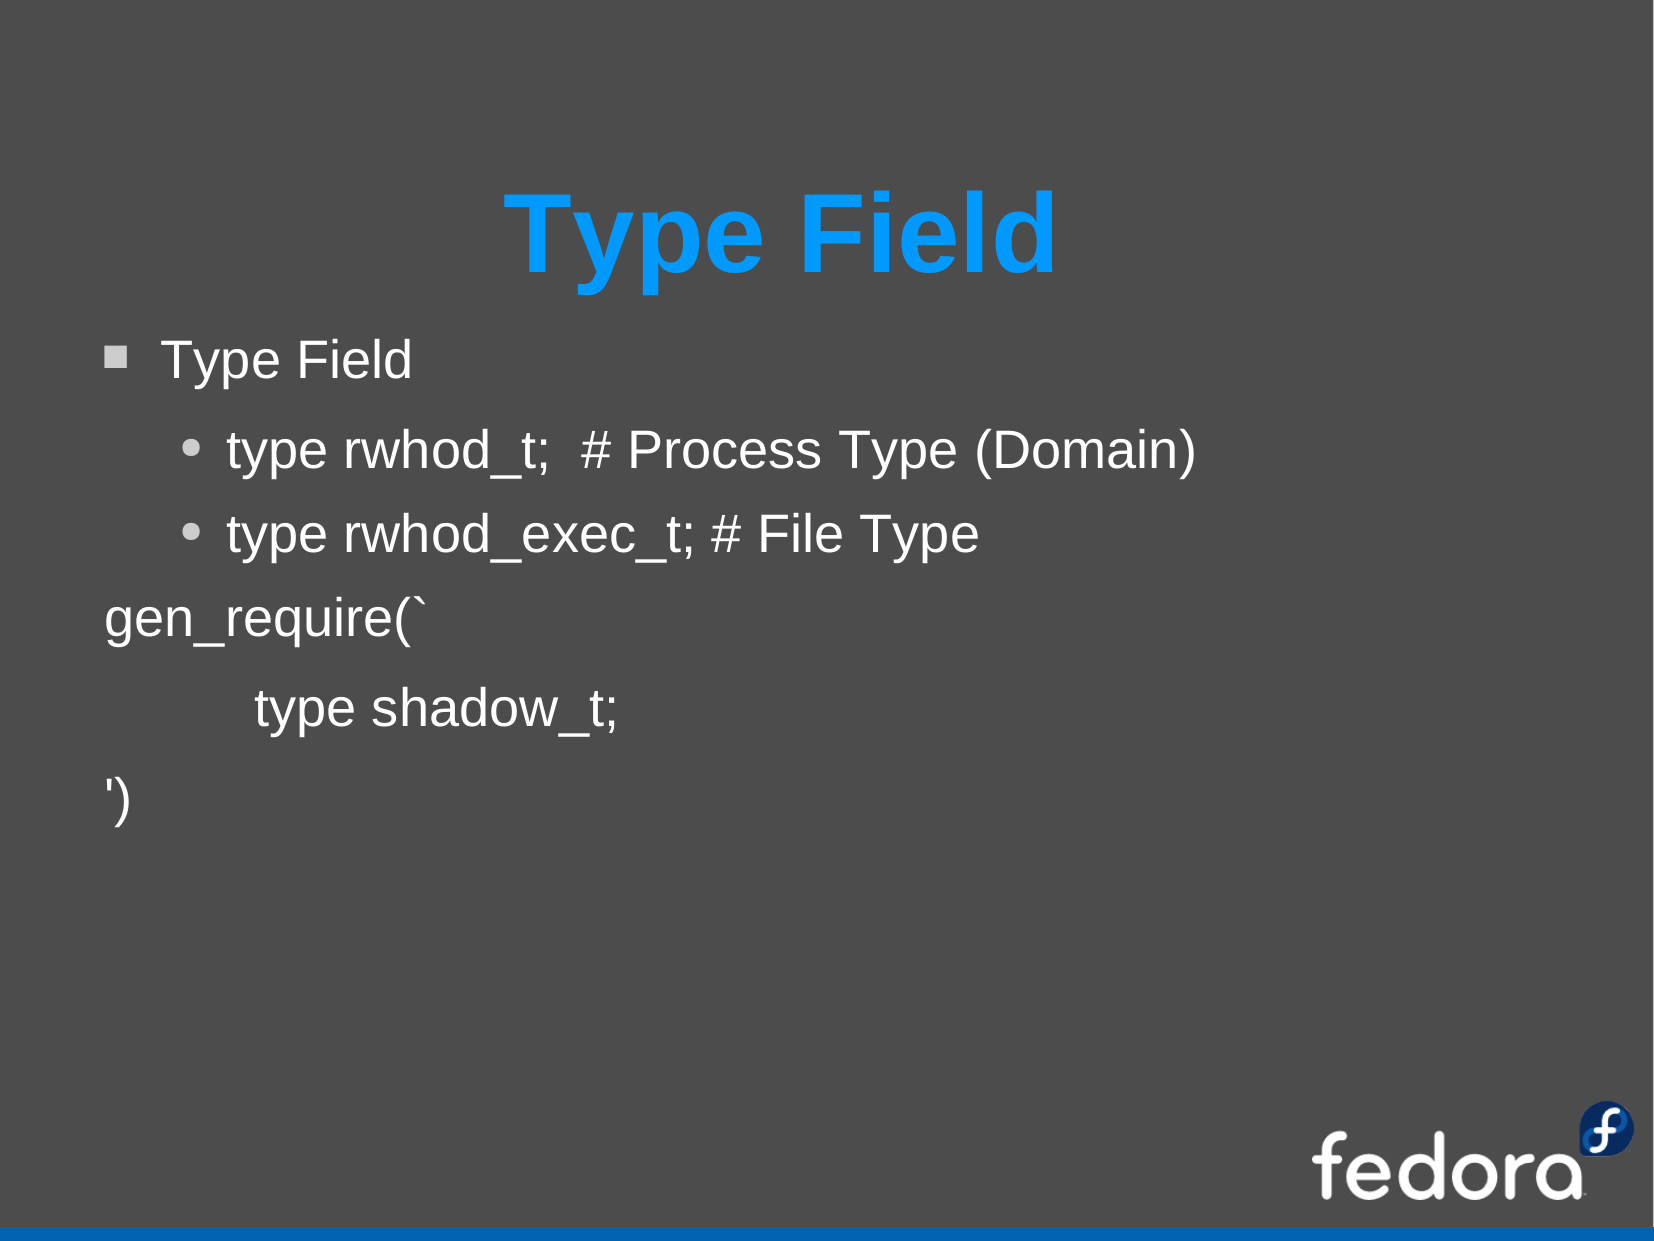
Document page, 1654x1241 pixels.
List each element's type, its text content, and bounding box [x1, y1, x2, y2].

list Type Field type rwhod_t; # Process Type (Domain) type rwhod_exec_t; # File Type gen_require(` type shadow_t; ') [104, 329, 1510, 1062]
picture [1312, 1101, 1634, 1200]
title Type Field [79, 159, 1485, 308]
